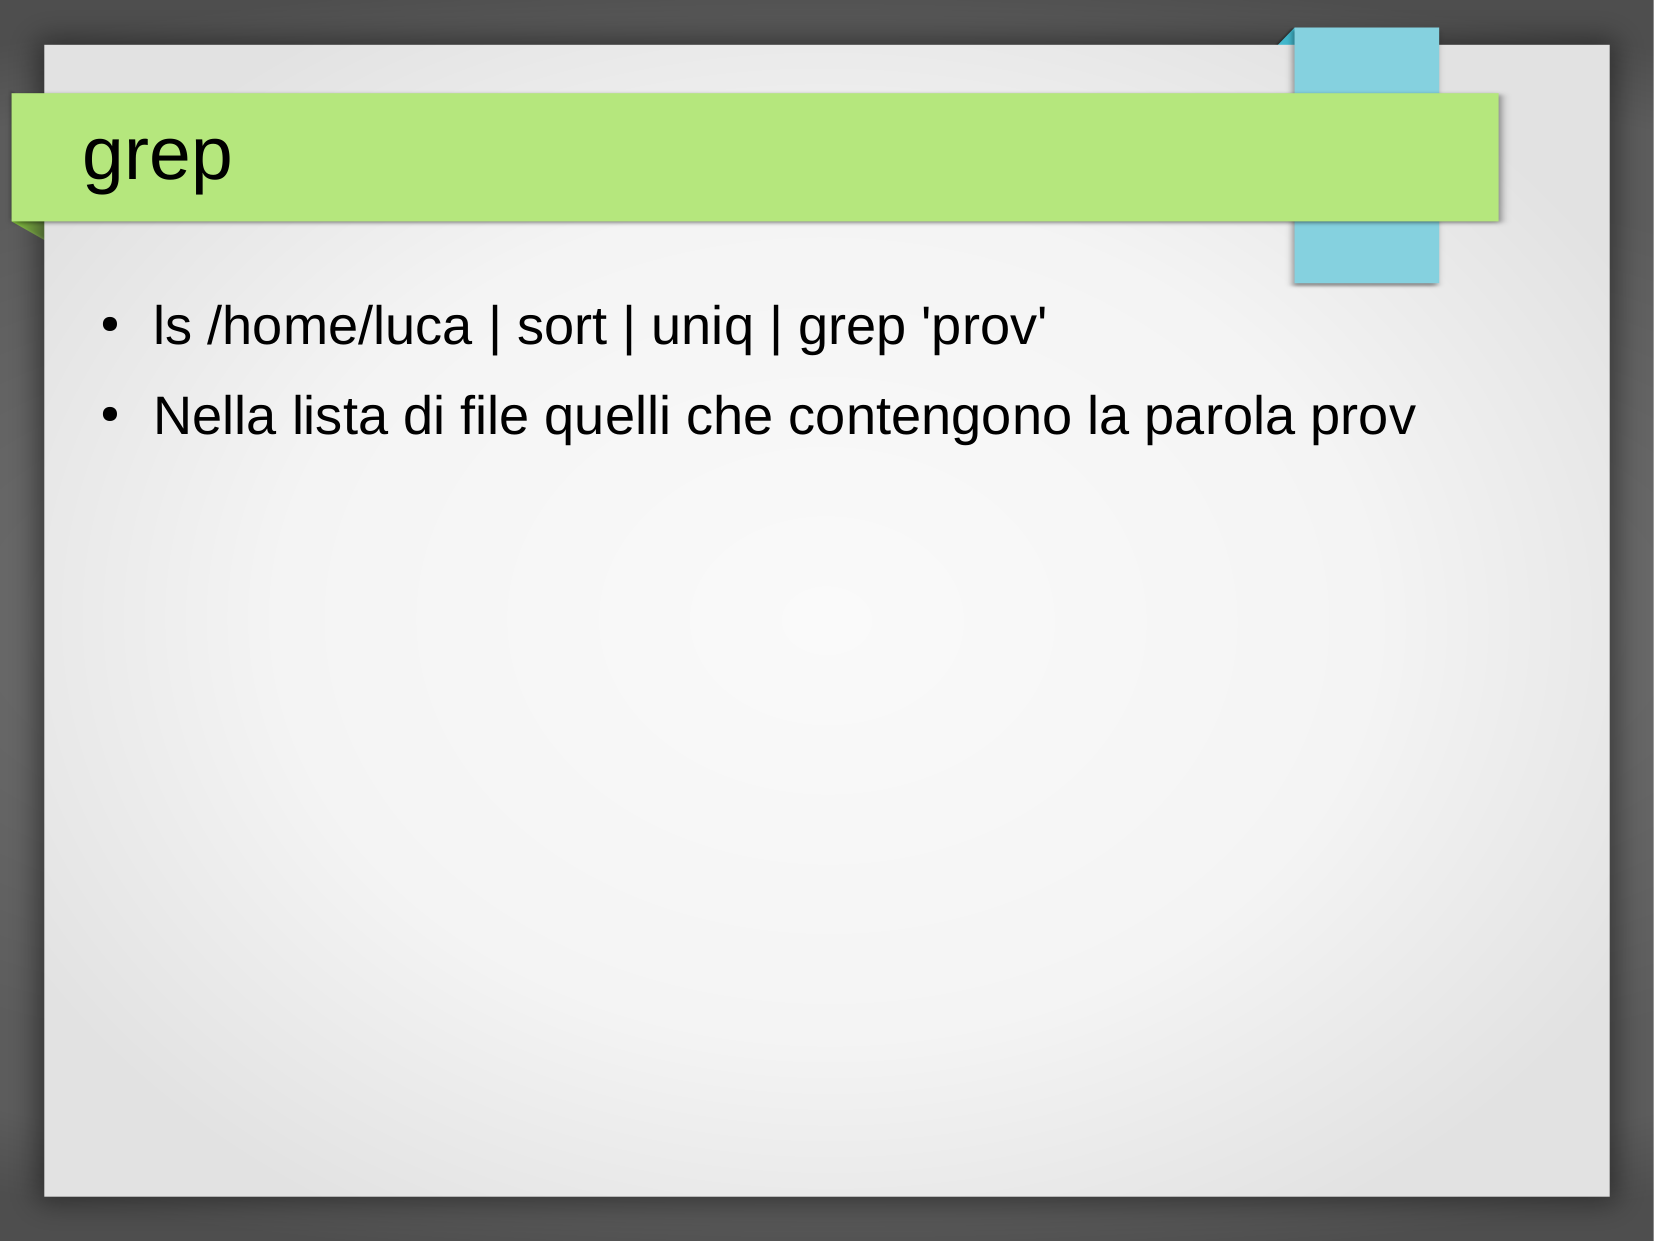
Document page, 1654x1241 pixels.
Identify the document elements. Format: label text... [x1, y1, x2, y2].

list ls /home/luca | sort | uniq | grep 'prov' Nella lista di file quelli che contengono la parola prov [82, 295, 1571, 1015]
picture [0, 0, 1654, 1241]
title grep [82, 94, 1264, 213]
